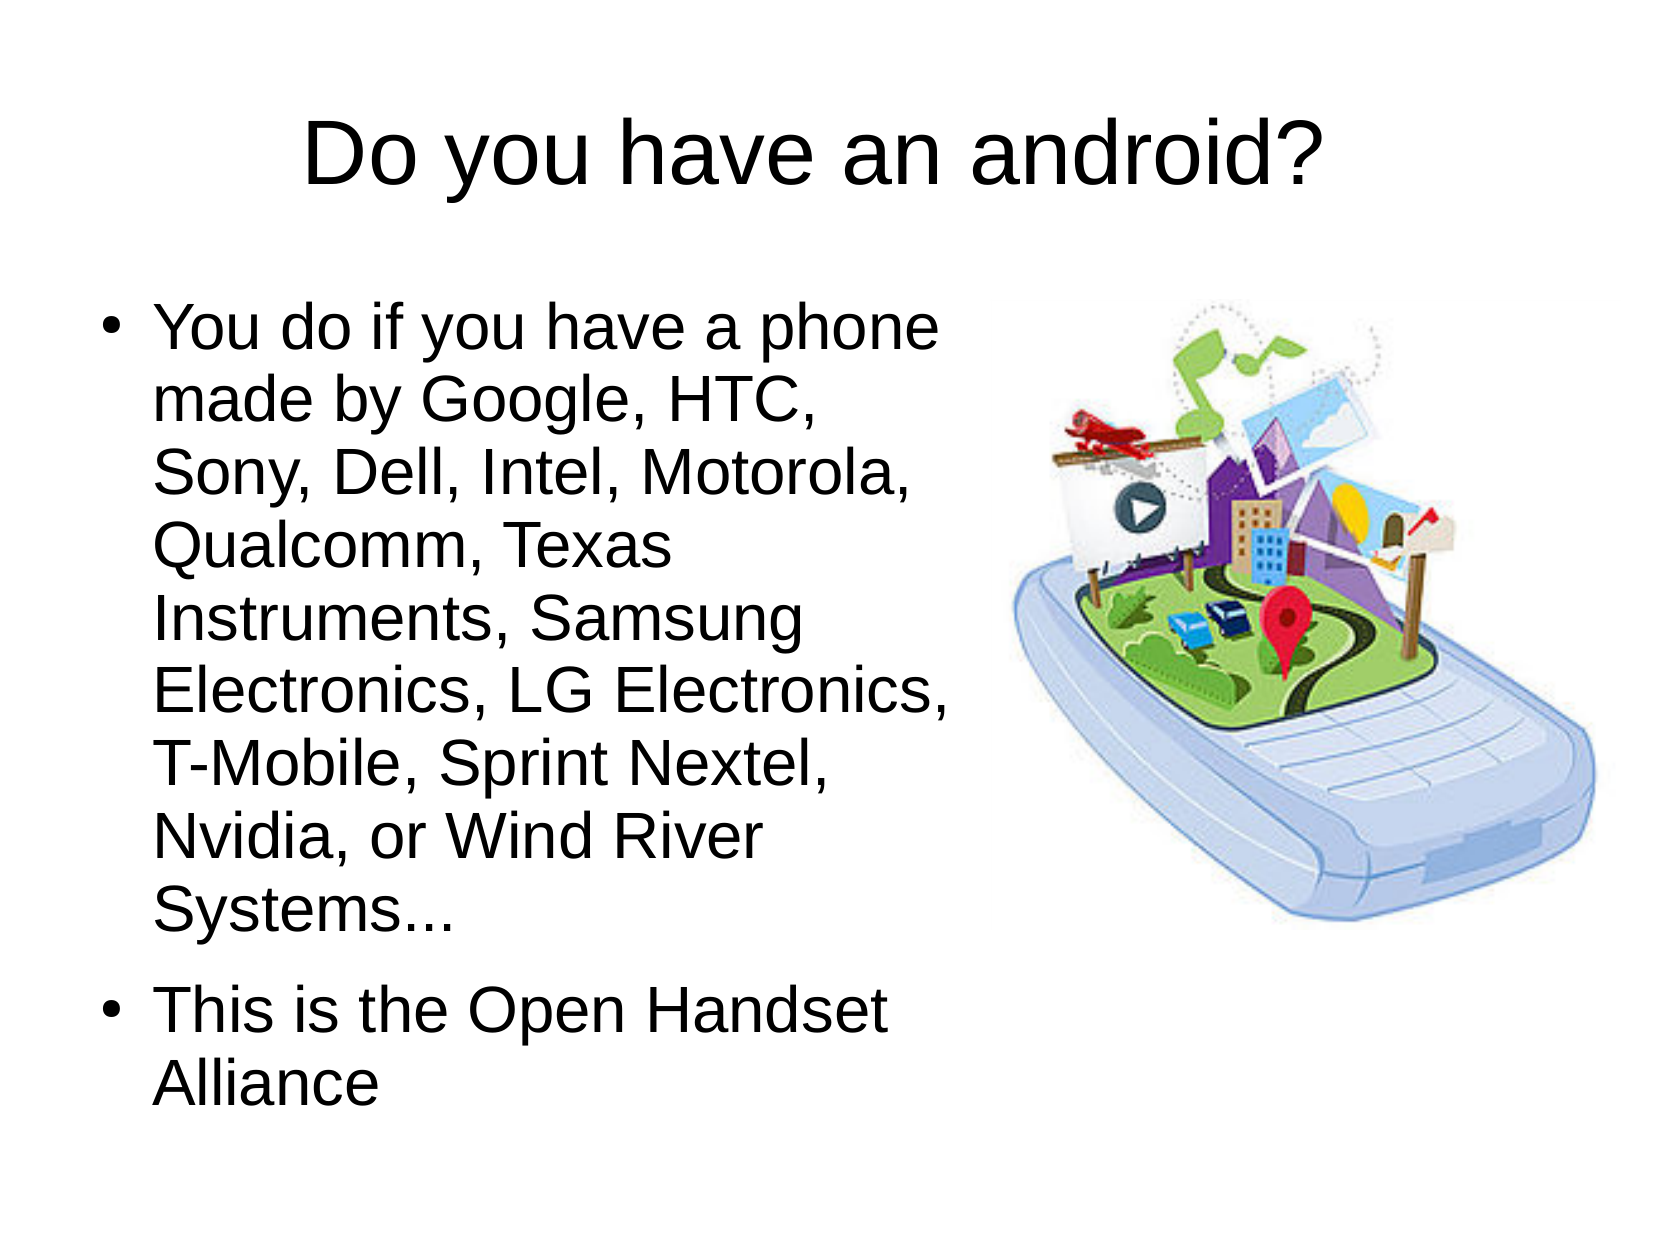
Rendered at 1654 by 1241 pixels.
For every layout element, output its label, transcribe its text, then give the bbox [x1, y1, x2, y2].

picture [990, 299, 1621, 931]
title Do you have an android? [82, 49, 1571, 257]
list You do if you have a phone made by Google, HTC, Sony, Dell, Intel, Motorola, Qualcomm, Texas Instruments, Samsung Electronics, LG Electronics, T-Mobile, Sprint Nextel, Nvidia, or Wind River Systems... This is the Open Handset Alliance [82, 290, 991, 1126]
